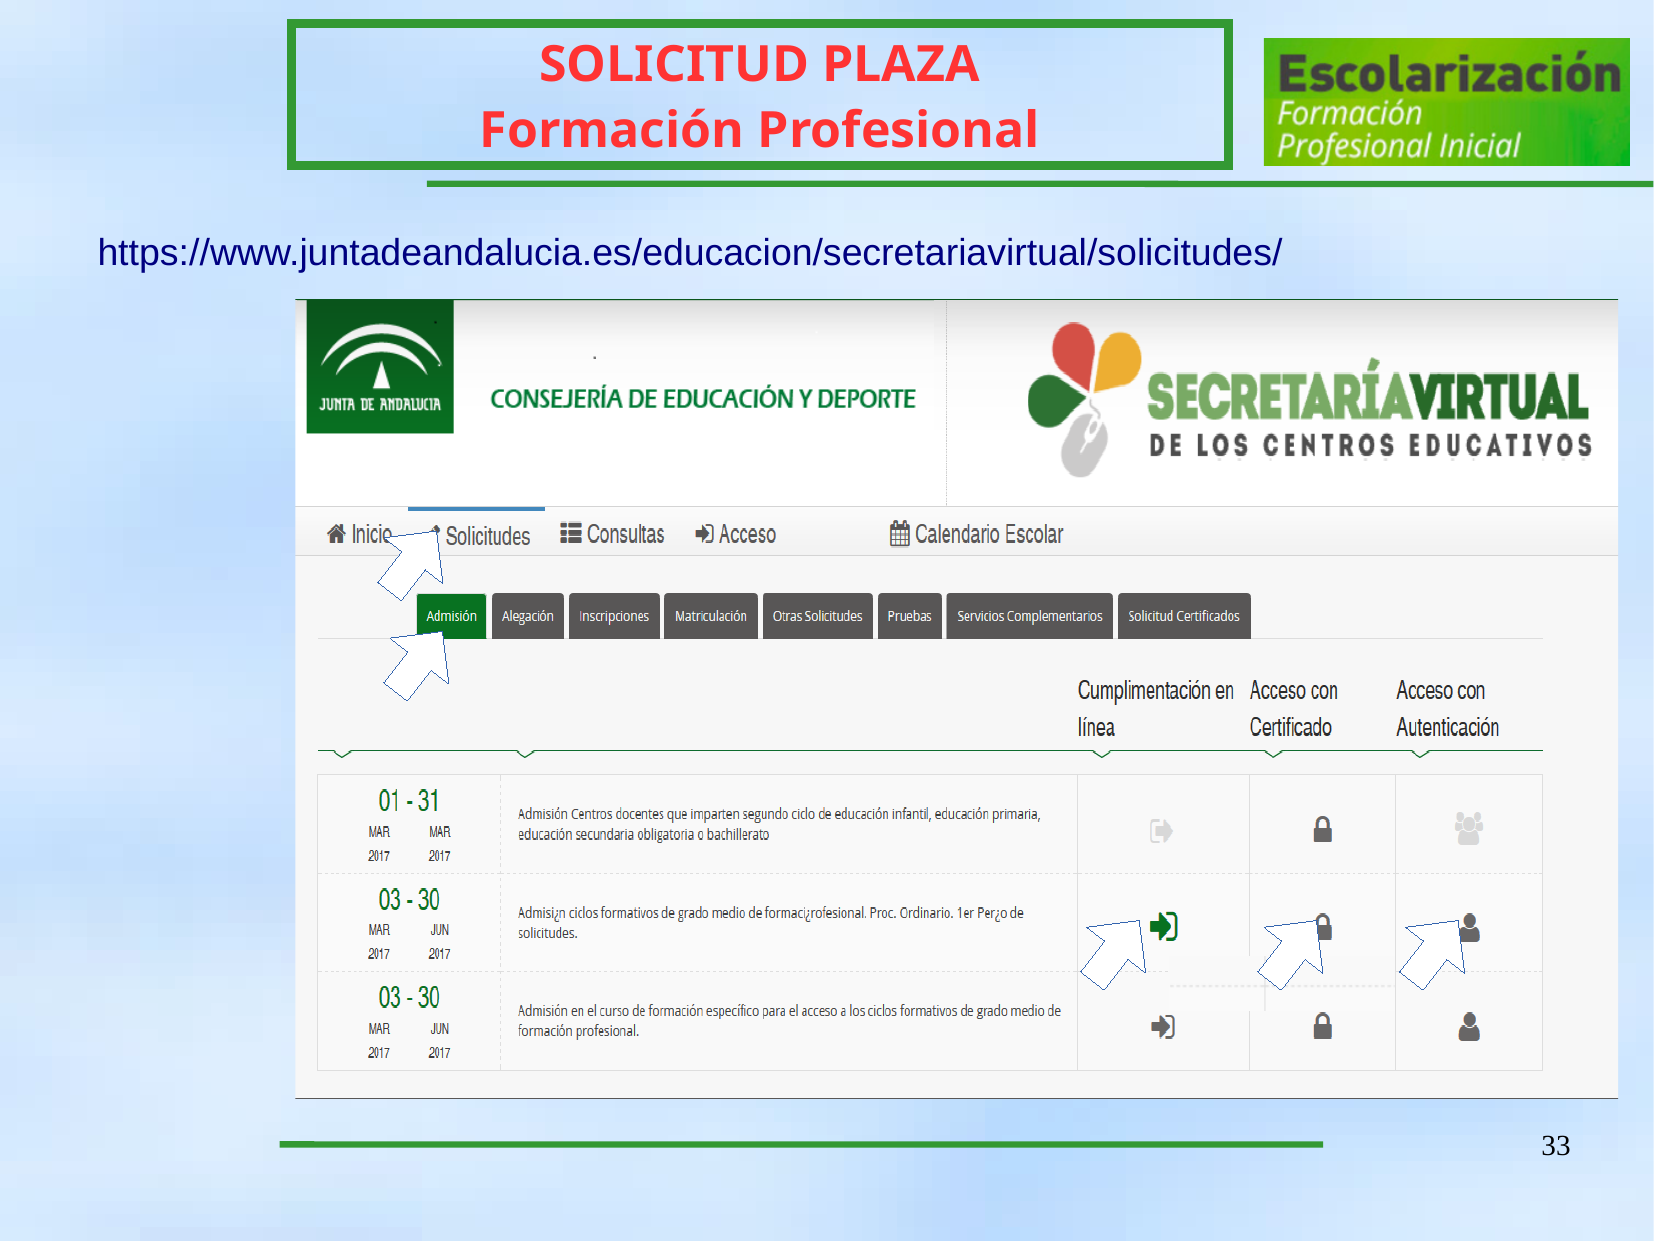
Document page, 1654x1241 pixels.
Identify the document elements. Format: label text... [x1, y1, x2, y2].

text_box [1399, 920, 1465, 990]
text_box [1257, 920, 1323, 990]
text_box [1080, 920, 1146, 990]
text_box SOLICITUD PLAZA Formación Profesional [291, 23, 1229, 166]
text_box [383, 631, 449, 701]
text_box [377, 531, 443, 601]
picture [0, 0, 1654, 1241]
text_box https://www.juntadeandalucia.es/educacion/secretariavirtual/solicitudes/ [82, 224, 1652, 300]
